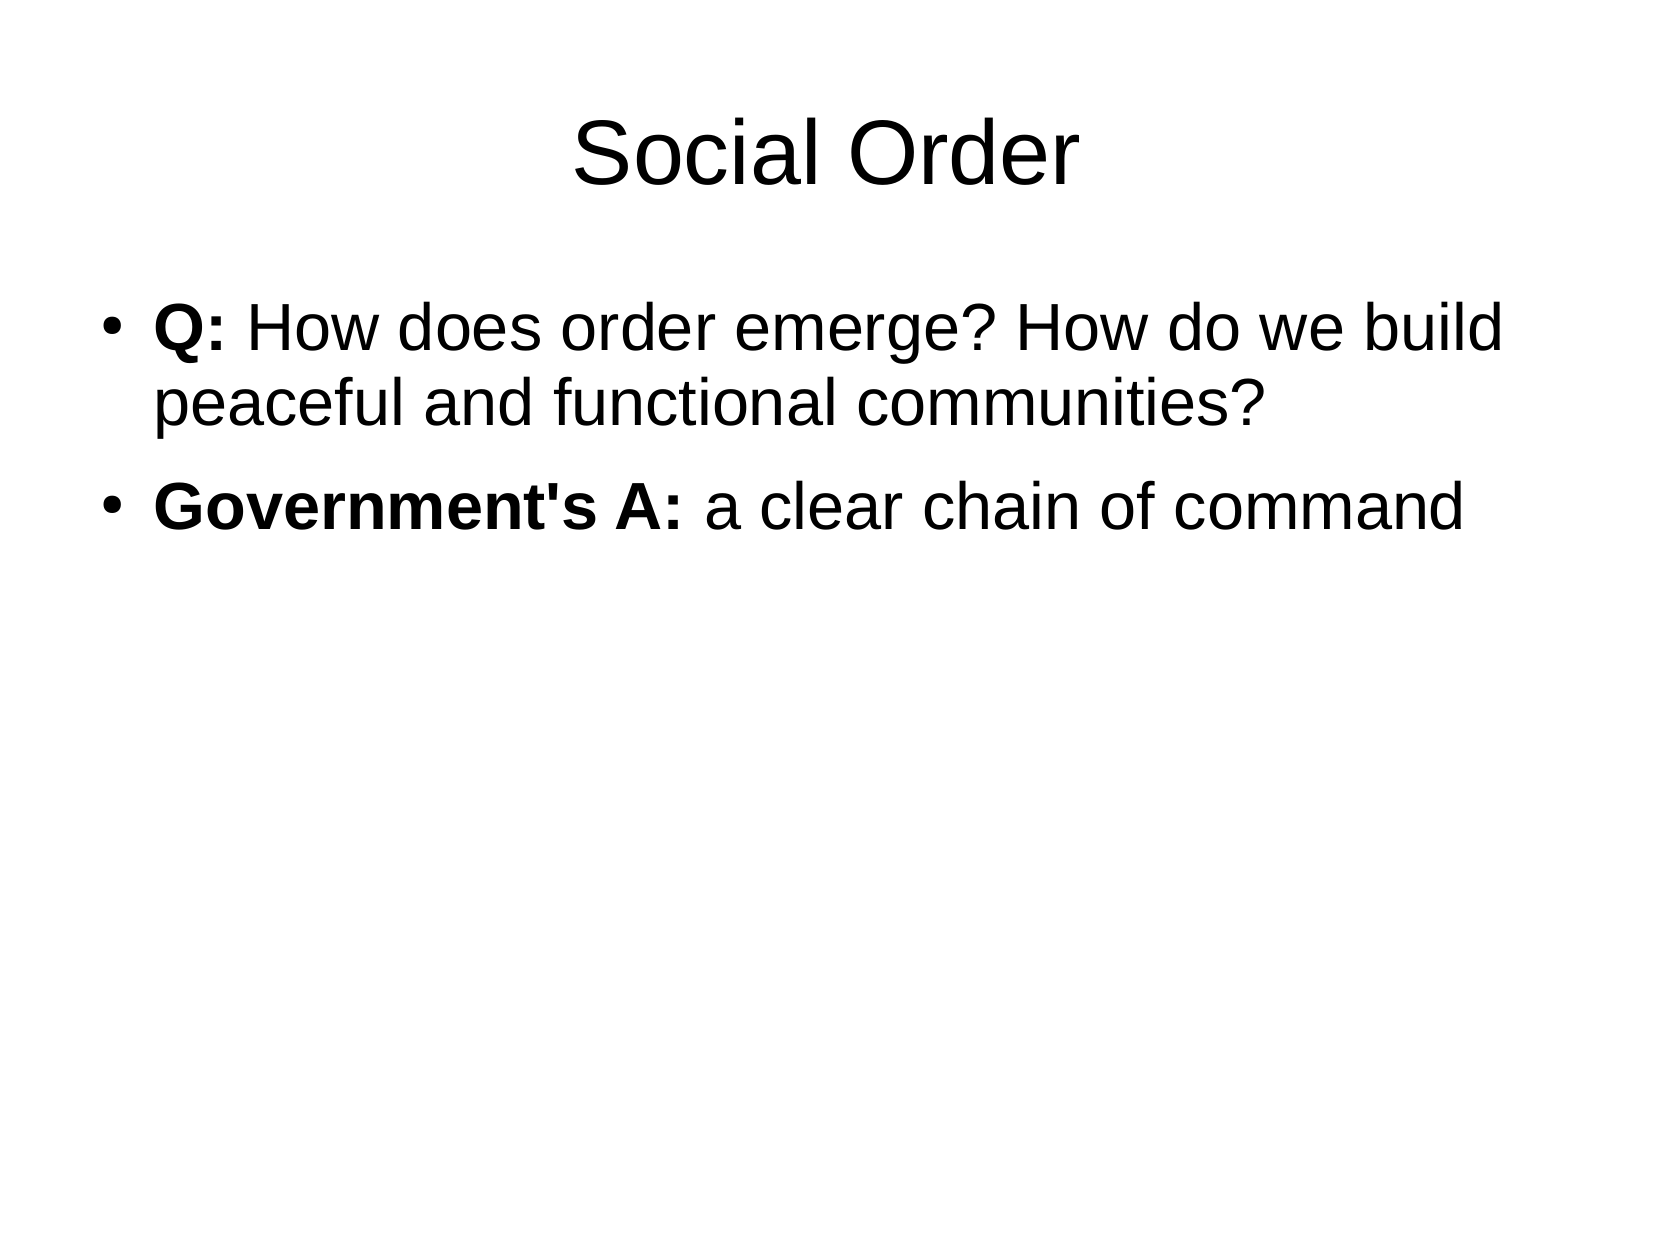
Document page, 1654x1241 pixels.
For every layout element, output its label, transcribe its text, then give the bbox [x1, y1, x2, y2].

title Social Order [82, 56, 1571, 250]
list Q: How does order emerge? How do we build peaceful and functional communities? Government's A: a clear chain of command [82, 290, 1571, 1094]
